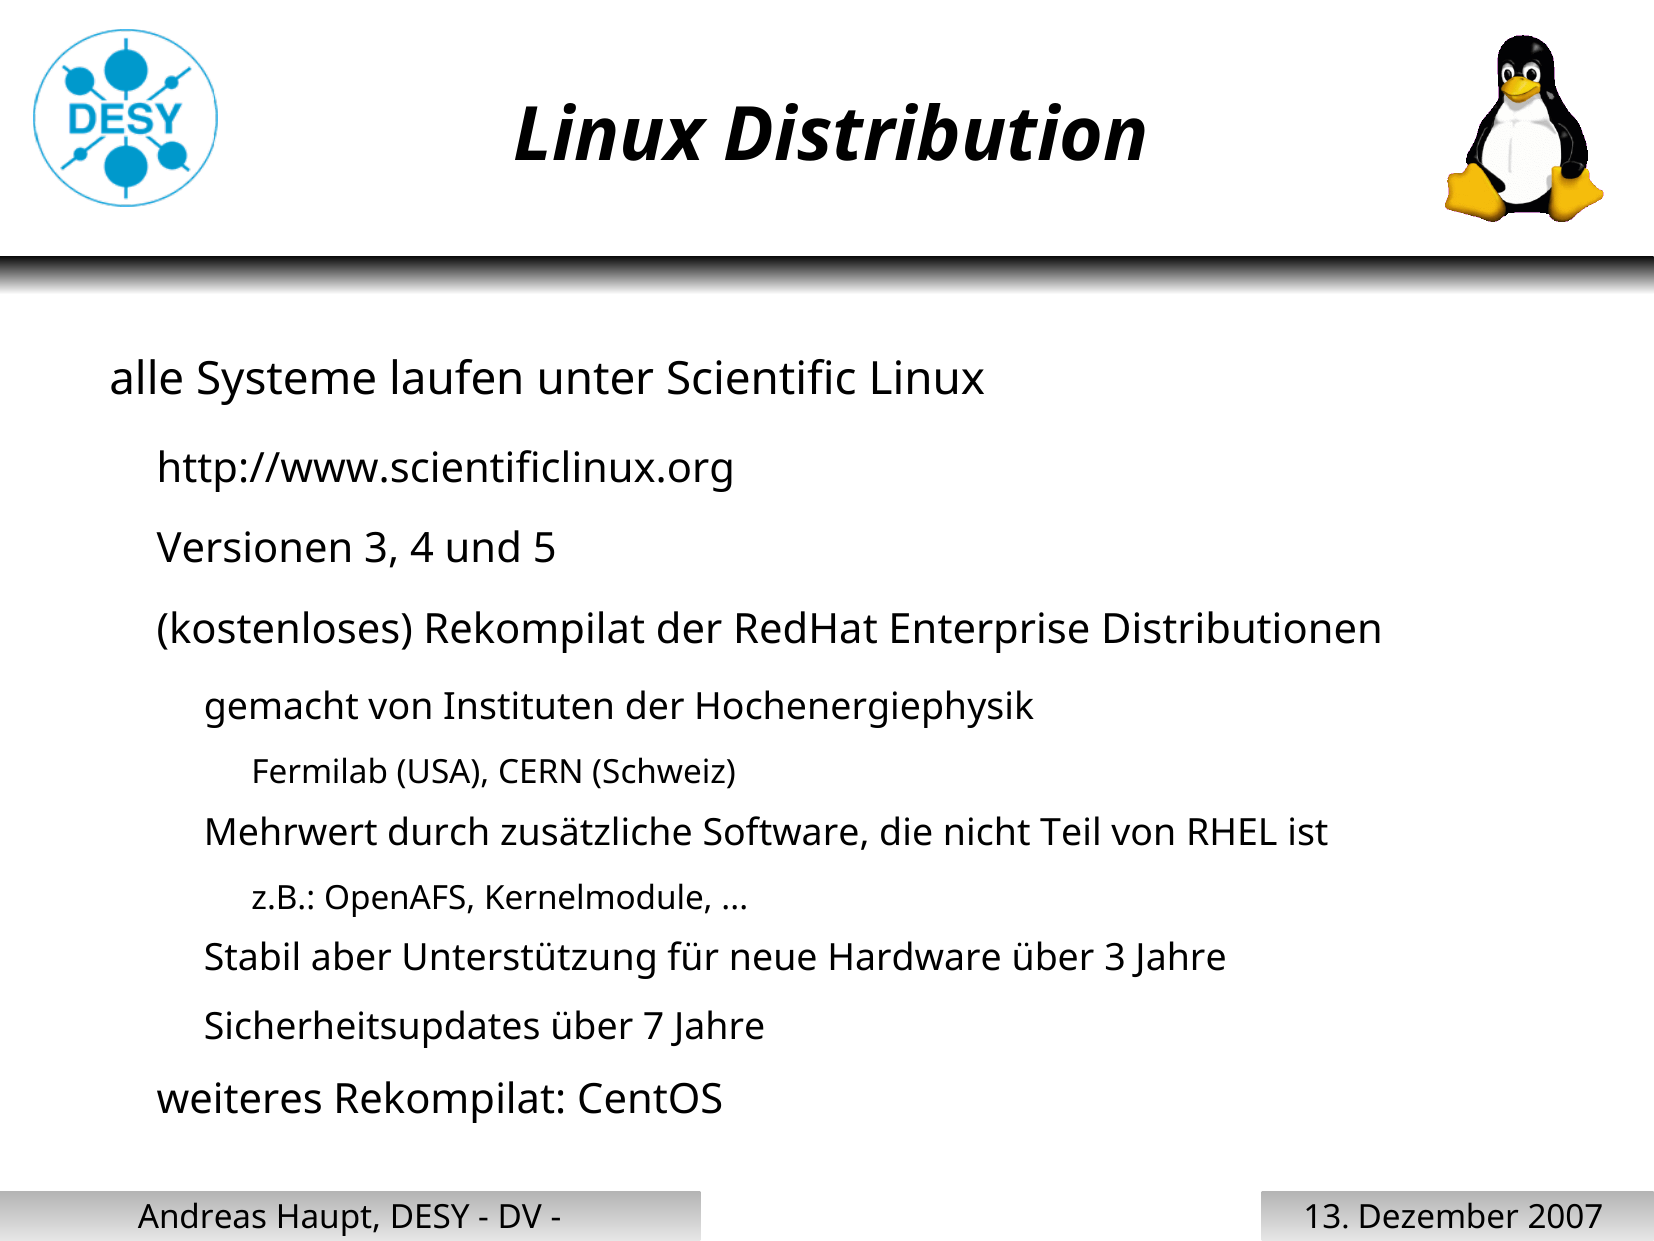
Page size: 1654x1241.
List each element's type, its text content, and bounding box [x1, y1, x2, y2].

picture [1429, 12, 1637, 238]
picture [33, 29, 218, 207]
title Linux Distribution [250, 12, 1413, 251]
list alle Systeme laufen unter Scientific Linux http://www.scientificlinux.org Versionen 3, 4 und 5 (kostenloses) Rekompilat der RedHat Enterprise Distributionen gemacht von Instituten der Hochenergiephysik Fermilab (USA), CERN (Schweiz) Mehrwert durch zusätzliche Software, die nicht Teil von RHEL ist z.B.: OpenAFS, Kernelmodule, ... Stabil aber Unterstützung für neue Hardware über 3 Jahre Sicherheitsupdates über 7 Jahre weiteres Rekompilat: CentOS [97, 345, 1654, 1139]
